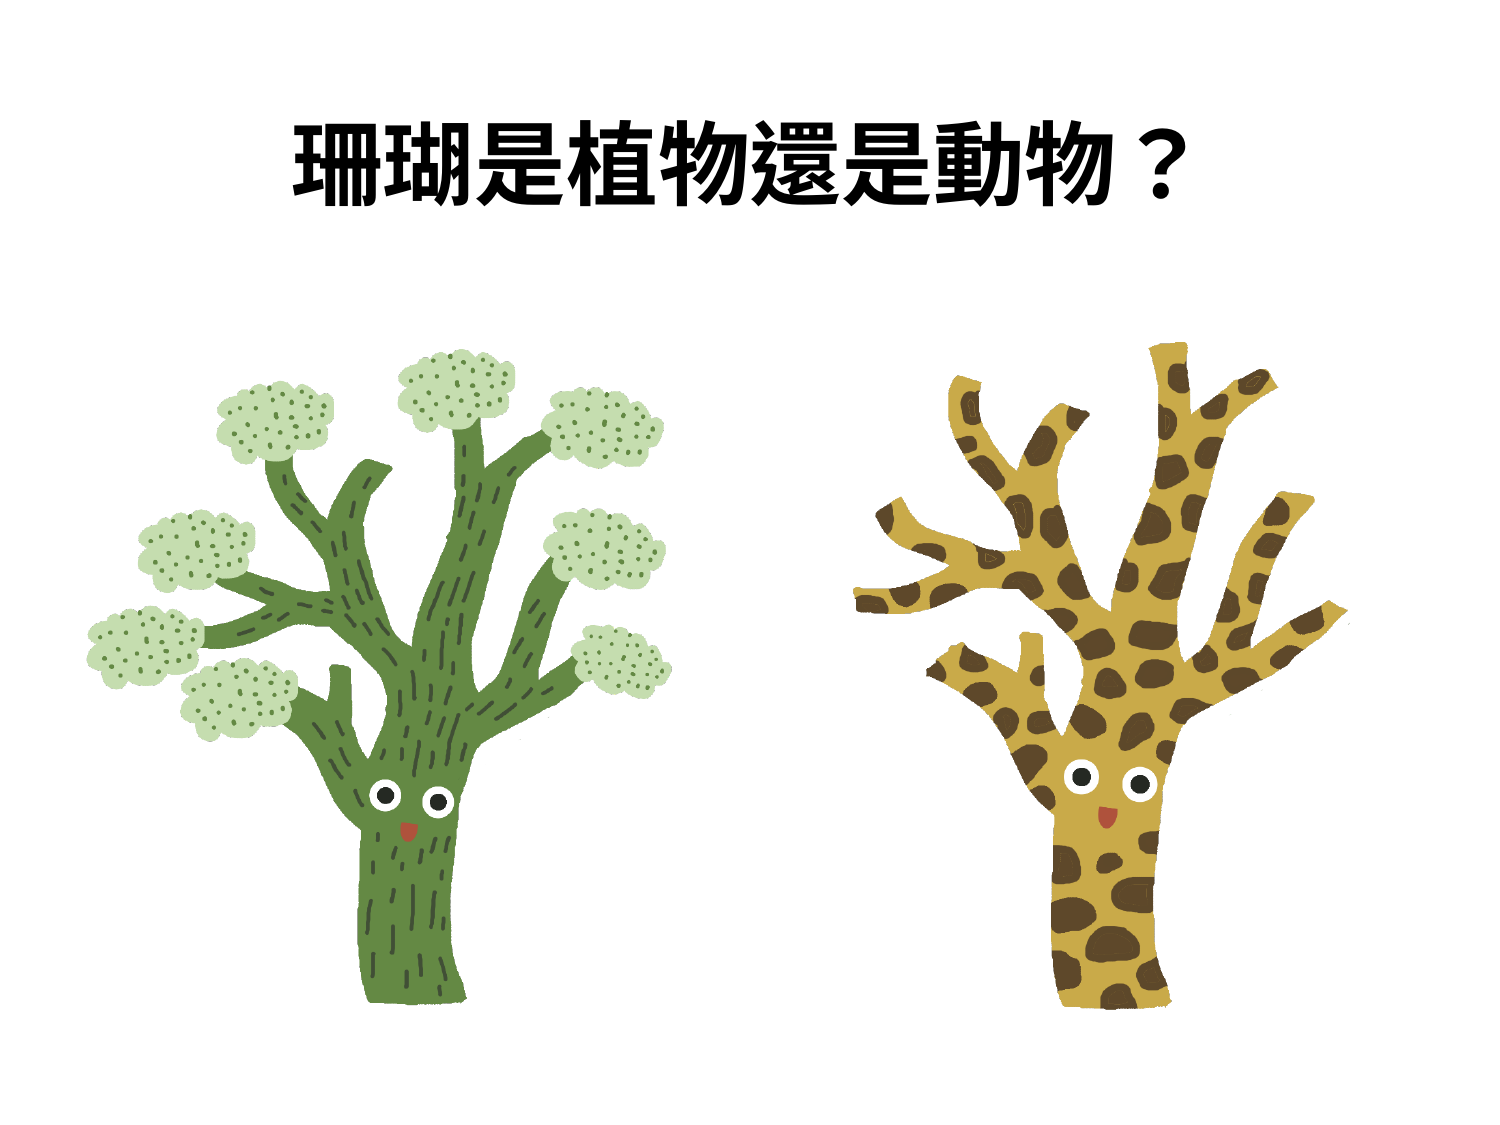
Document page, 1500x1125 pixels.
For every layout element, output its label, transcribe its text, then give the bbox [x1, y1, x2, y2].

title 珊瑚是植物還是動物？ [103, 59, 1397, 278]
picture [62, 321, 717, 1023]
picture [826, 331, 1369, 1023]
